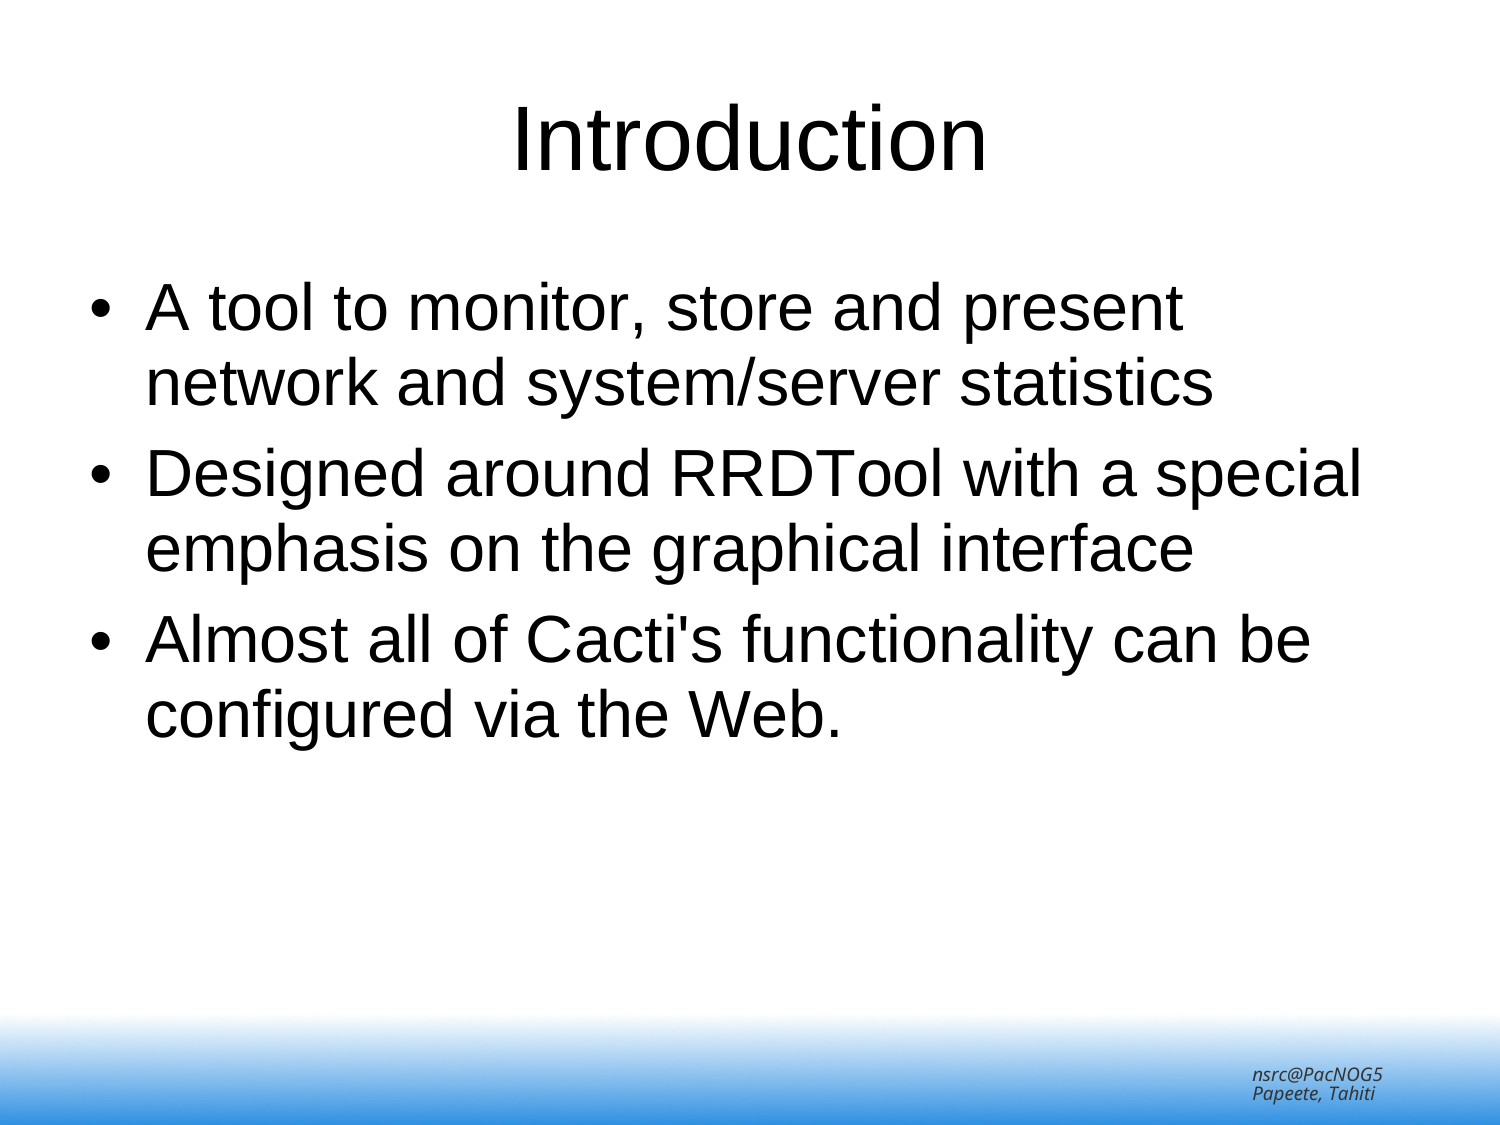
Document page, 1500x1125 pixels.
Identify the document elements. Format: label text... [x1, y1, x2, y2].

picture [0, 1012, 1500, 1125]
list A tool to monitor, store and present network and system/server statistics Designed around RRDTool with a special emphasis on the graphical interface Almost all of Cacti's functionality can be configured via the Web. [75, 262, 1426, 1006]
title Introduction [75, 45, 1426, 233]
